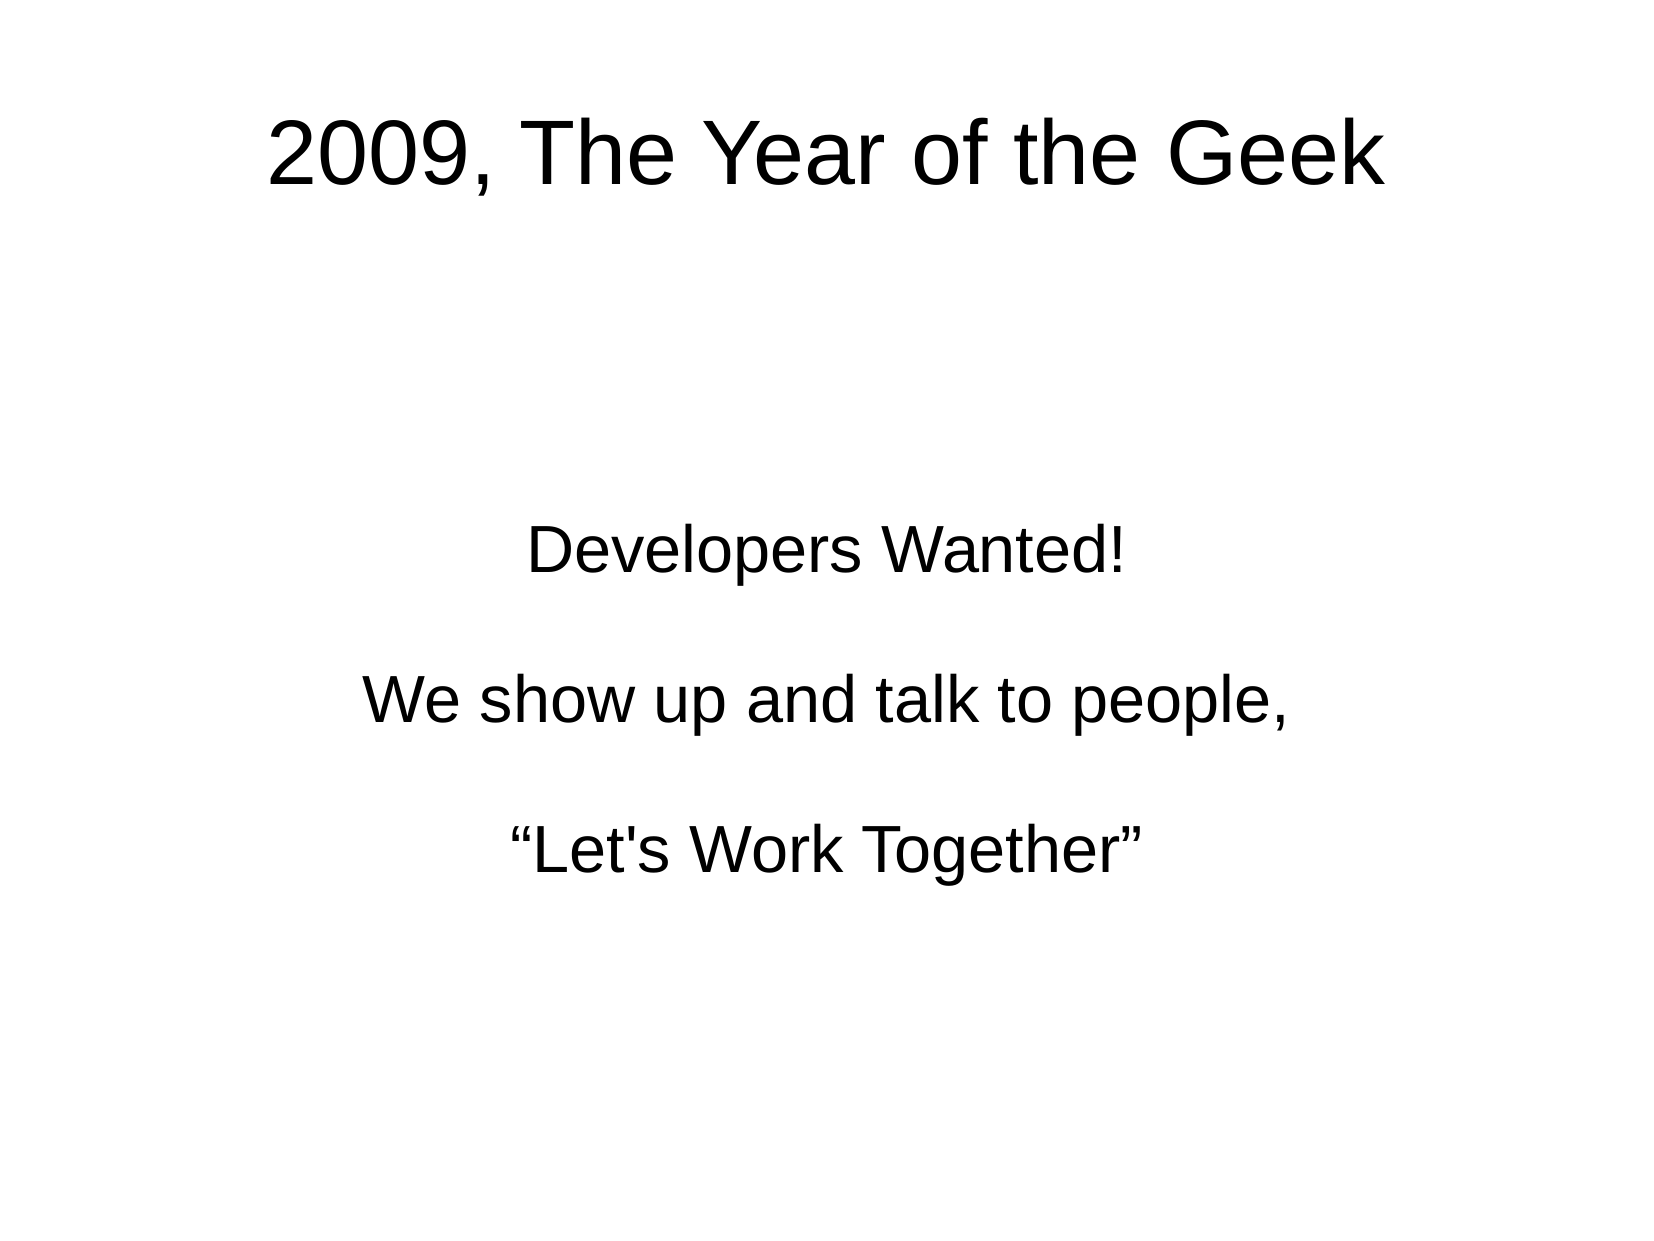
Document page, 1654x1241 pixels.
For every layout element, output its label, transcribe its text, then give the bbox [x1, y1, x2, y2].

subtitle Developers Wanted! We show up and talk to people, “Let's Work Together” [82, 297, 1571, 1102]
title 2009, The Year of the Geek [82, 56, 1571, 250]
